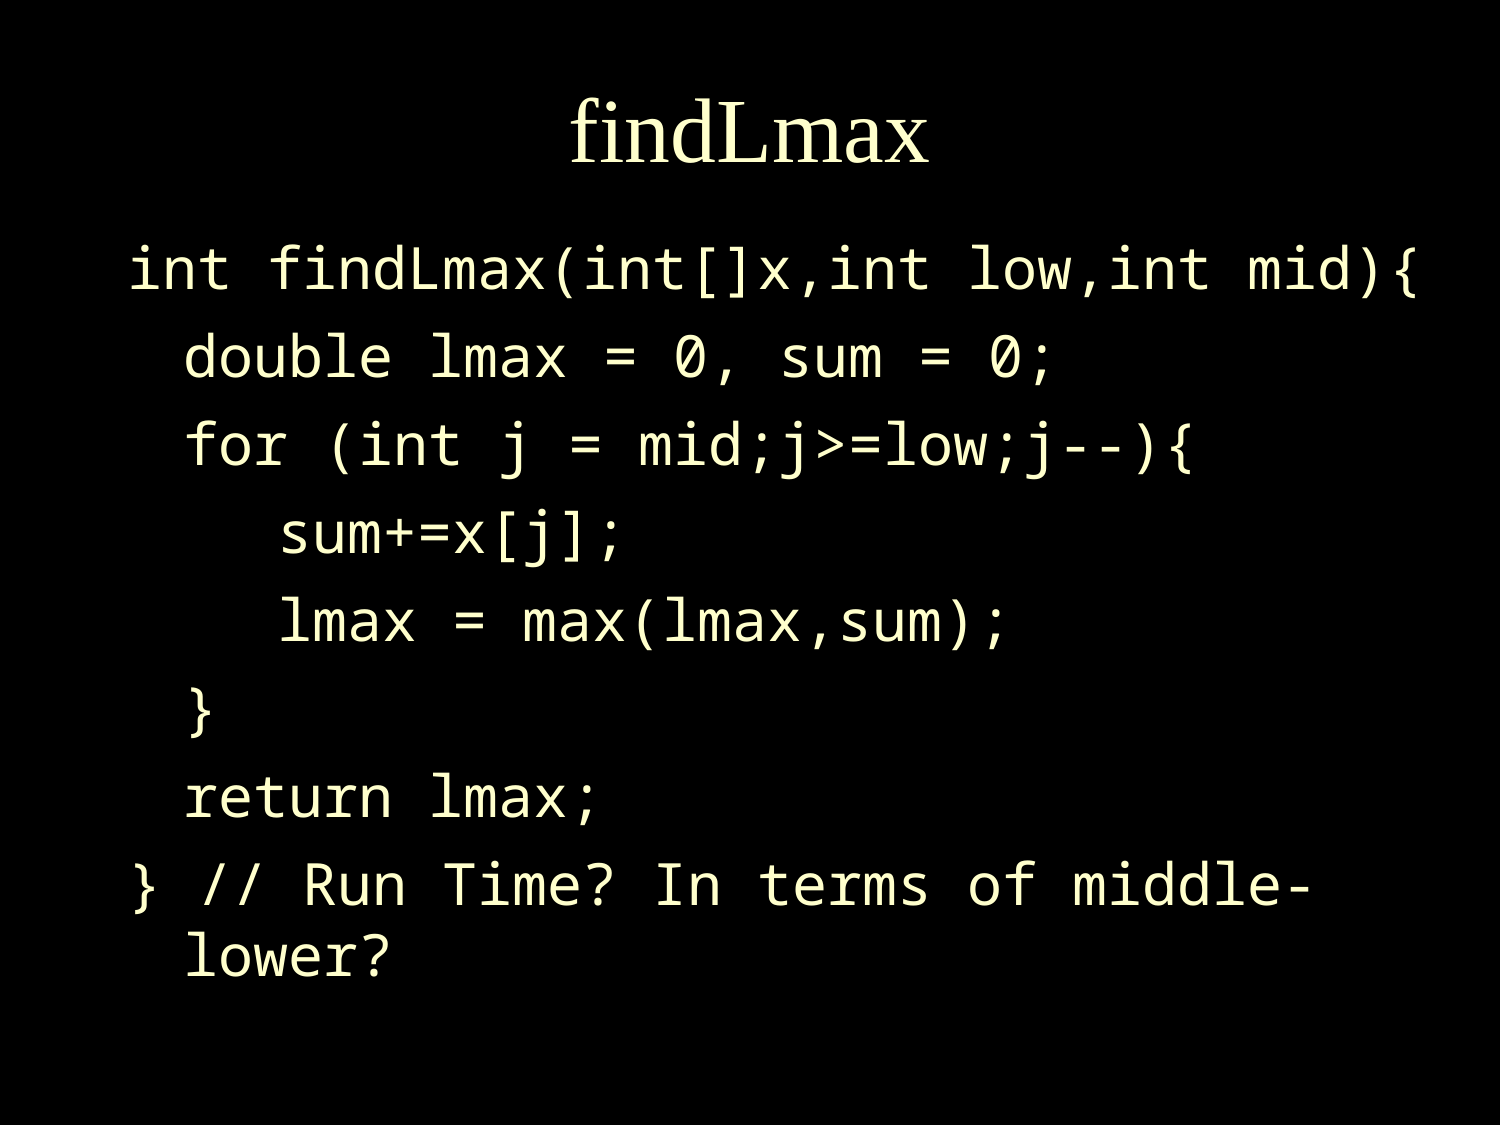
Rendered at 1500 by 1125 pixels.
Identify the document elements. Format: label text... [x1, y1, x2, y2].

list int findLmax(int[]x,int low,int mid){ double lmax = 0, sum = 0; for (int j = mid;j>=low;j--){ sum+=x[j]; lmax = max(lmax,sum); } return lmax; } // Run Time? In terms of middle-lower? [112, 224, 1482, 1026]
title findLmax [21, 72, 1479, 190]
